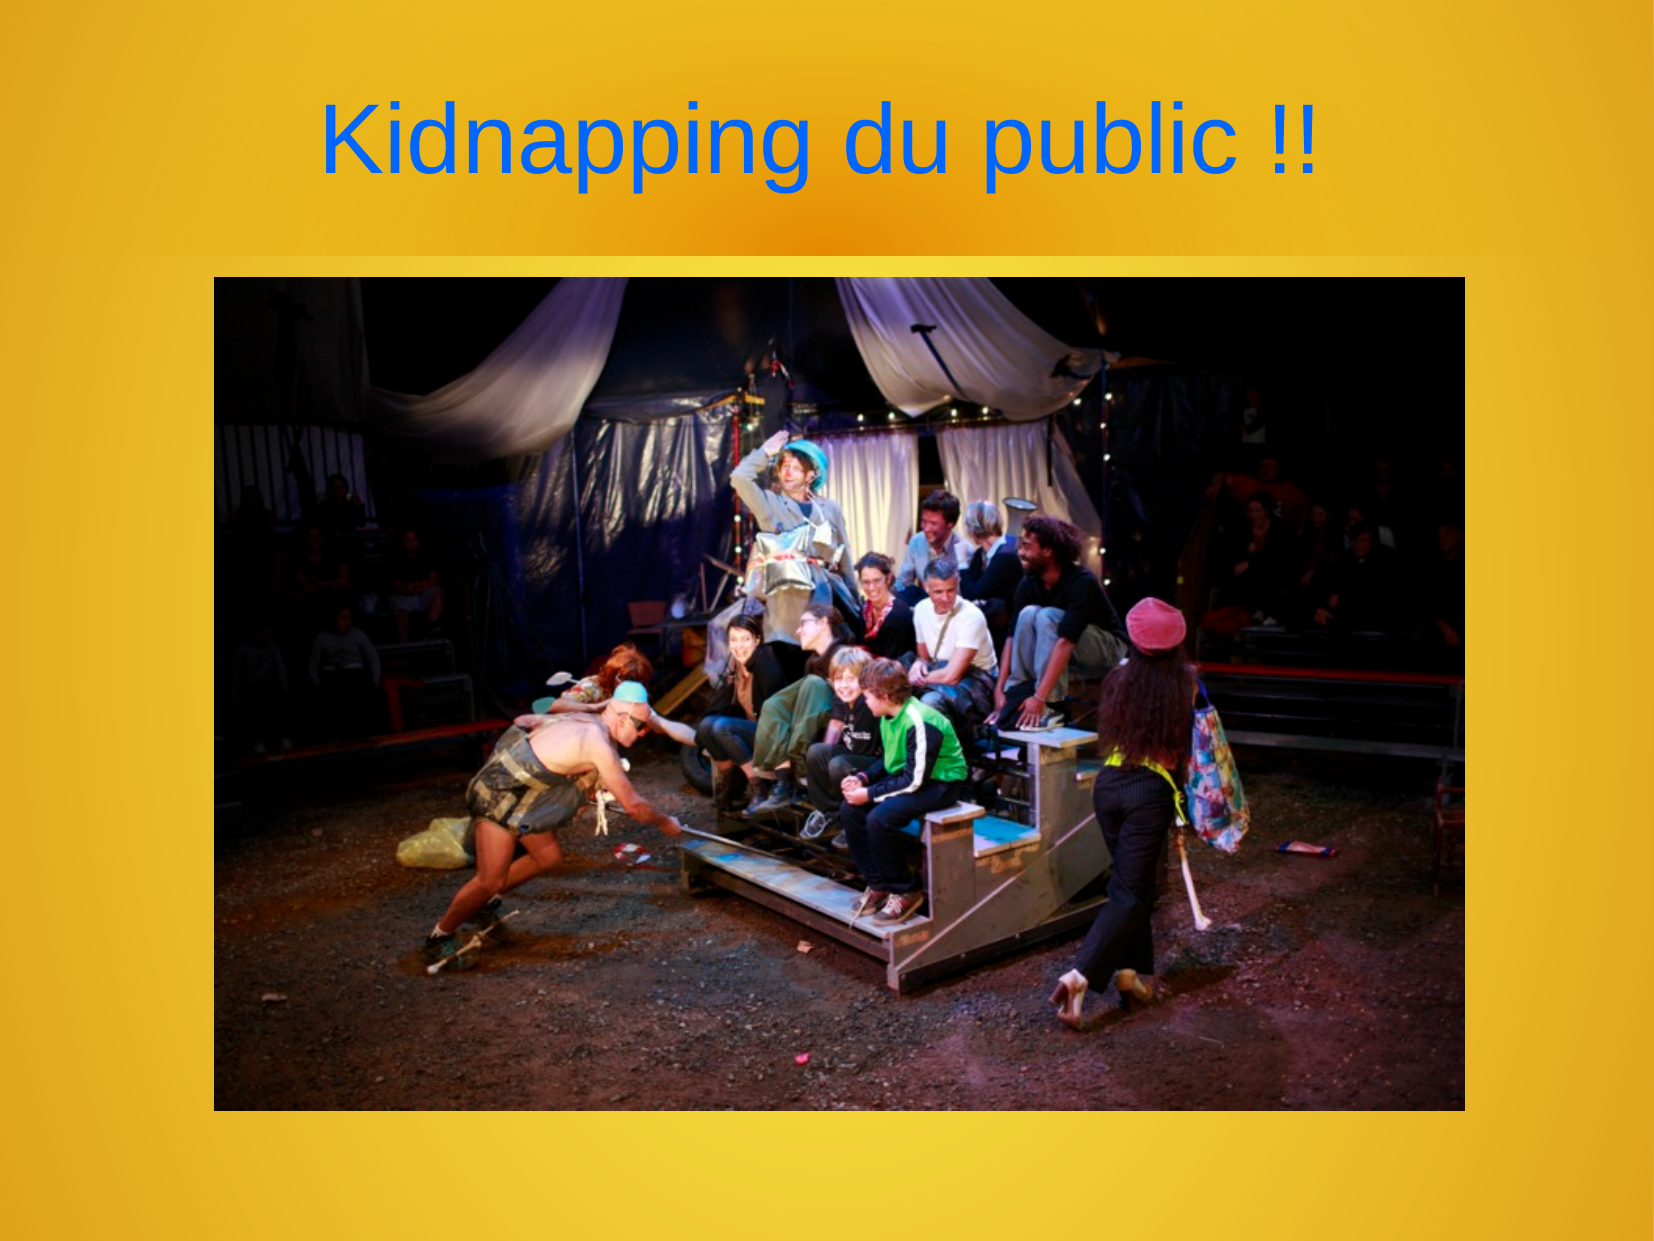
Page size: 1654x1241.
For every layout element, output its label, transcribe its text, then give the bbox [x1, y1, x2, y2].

picture [214, 277, 1465, 1111]
title Kidnapping du public !! [118, 35, 1607, 243]
